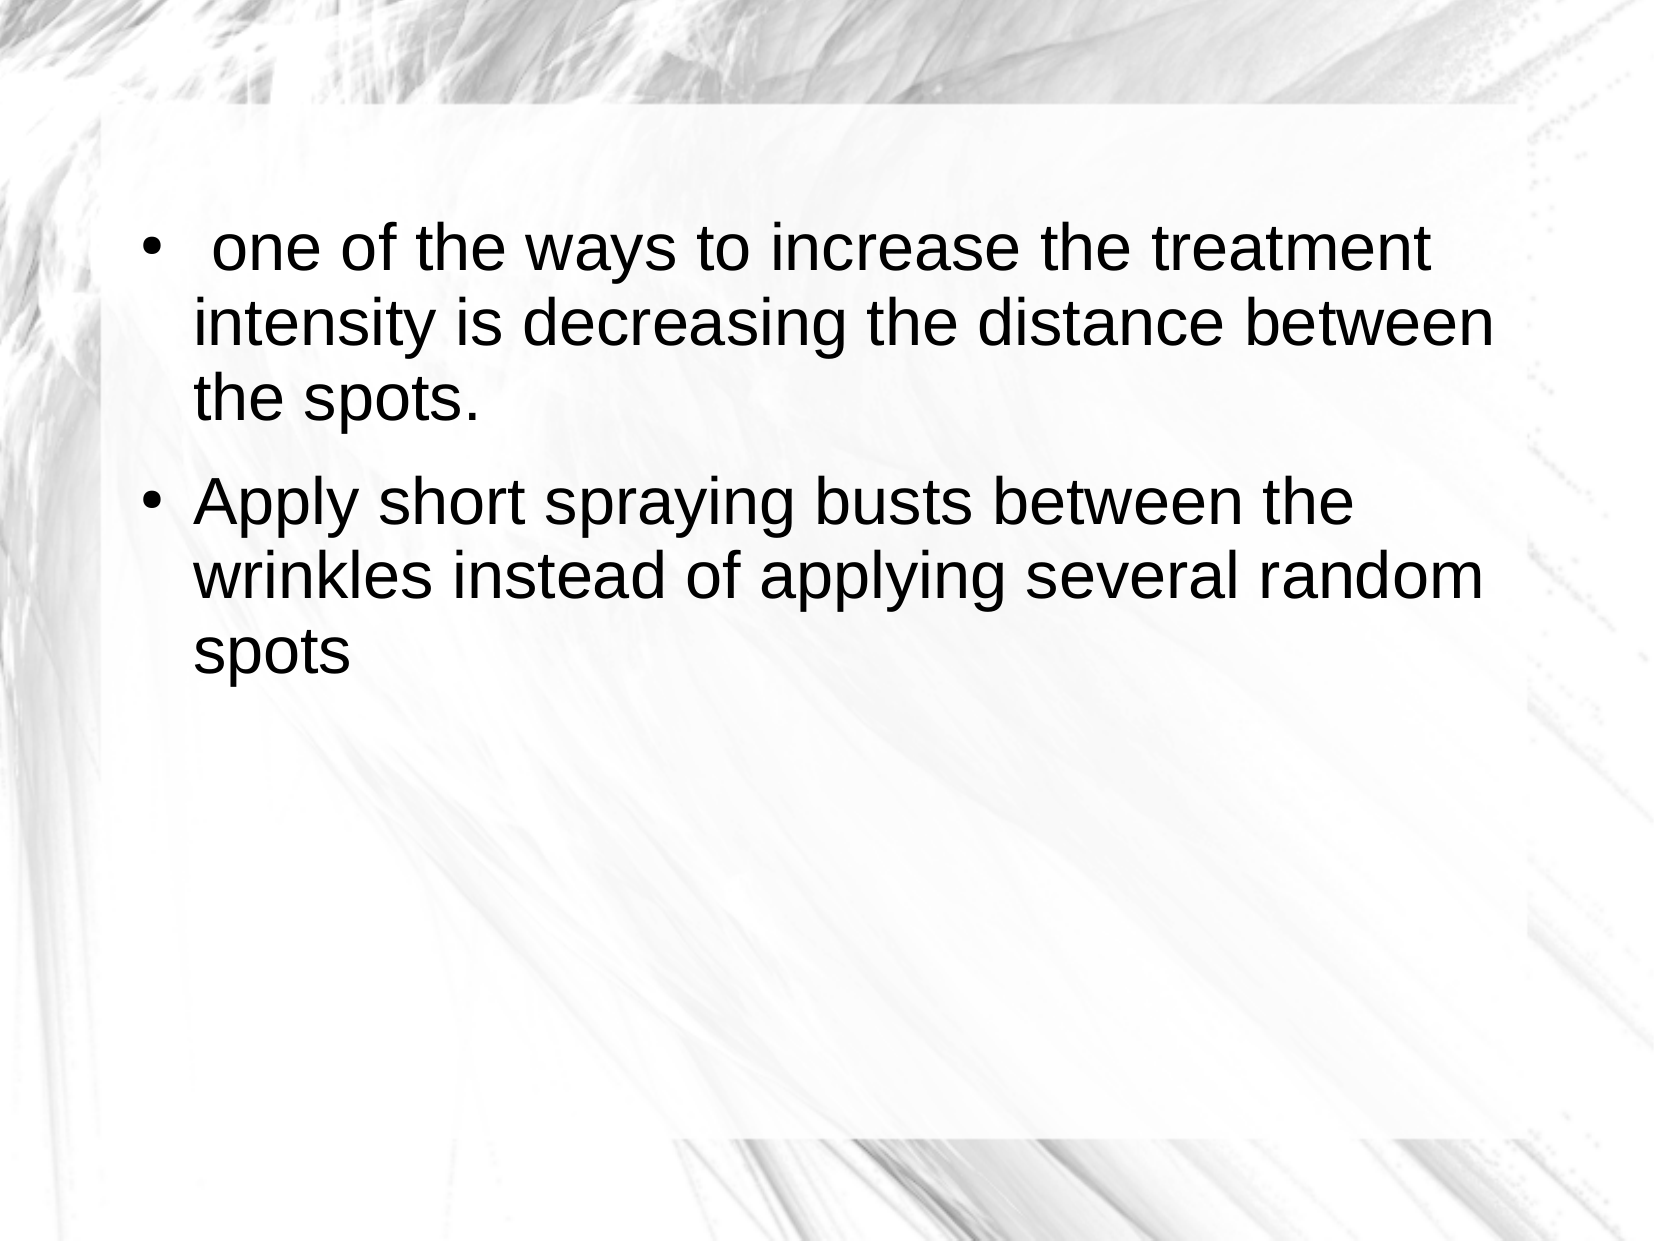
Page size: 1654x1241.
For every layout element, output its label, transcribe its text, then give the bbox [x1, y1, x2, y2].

picture [0, 0, 1654, 1241]
list one of the ways to increase the treatment intensity is decreasing the distance between the spots. Apply short spraying busts between the wrinkles instead of applying several random spots [122, 210, 1576, 886]
